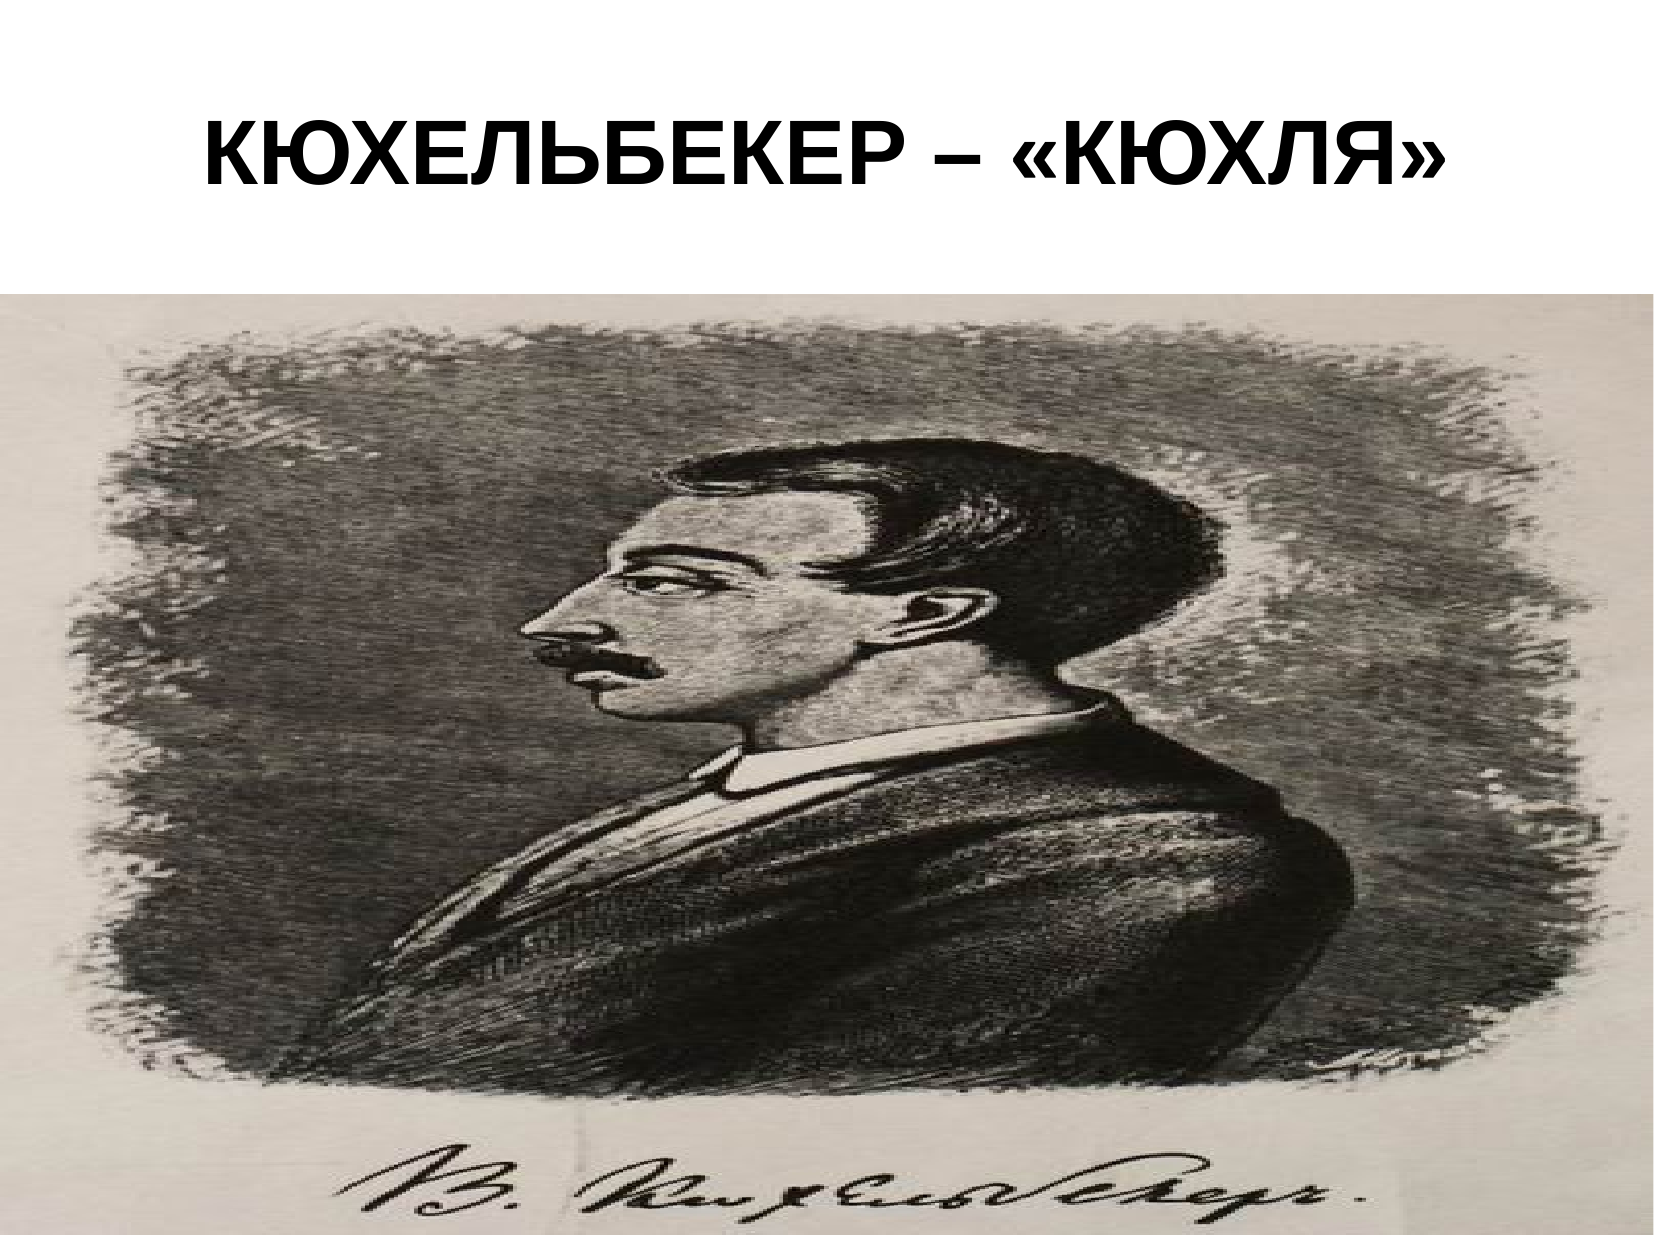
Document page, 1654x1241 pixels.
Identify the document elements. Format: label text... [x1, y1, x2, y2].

text_box [0, 294, 1654, 1235]
title КЮХЕЛЬБЕКЕР – «КЮХЛЯ» [82, 49, 1571, 257]
